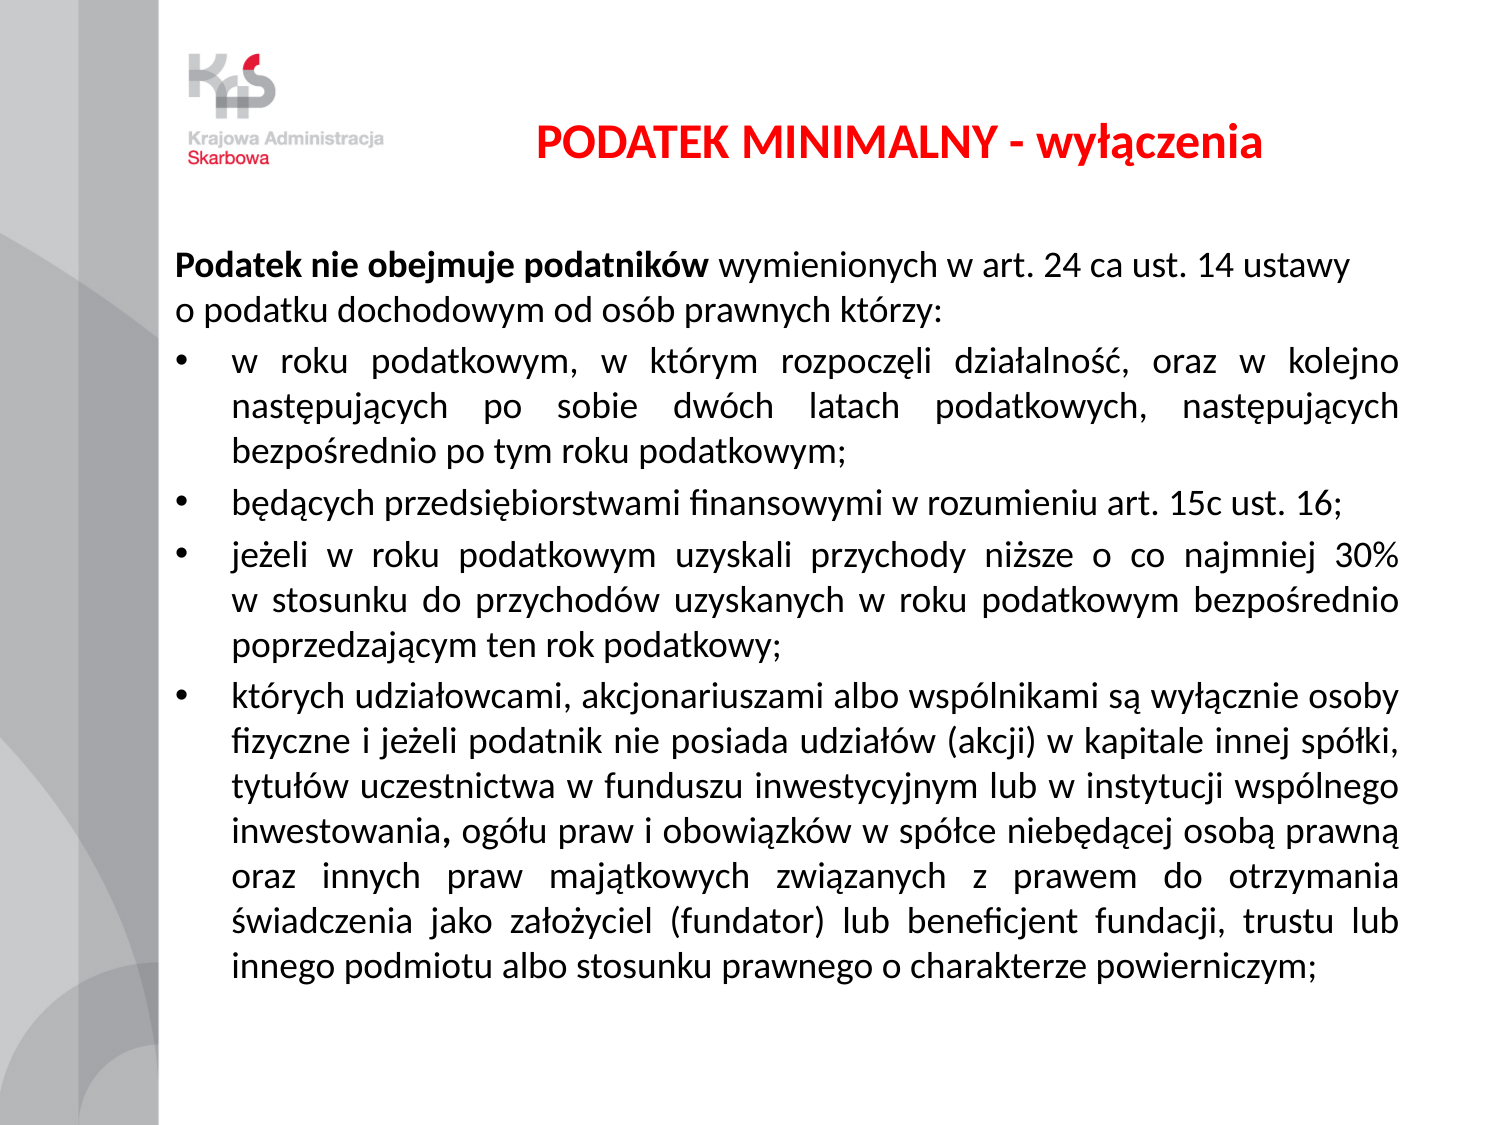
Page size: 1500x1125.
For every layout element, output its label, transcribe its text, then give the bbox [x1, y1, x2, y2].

picture [0, 0, 1500, 1125]
title PODATEK MINIMALNY - wyłączenia [376, 45, 1425, 233]
list Podatek nie obejmuje podatników wymienionych w art. 24 ca ust. 14 ustawy o podatku dochodowym od osób prawnych którzy: w roku podatkowym, w którym rozpoczęli działalność, oraz w kolejno następujących po sobie dwóch latach podatkowych, następujących bezpośrednio po tym roku podatkowym; będących przedsiębiorstwami finansowymi w rozumieniu art. 15c ust. 16; jeżeli w roku podatkowym uzyskali przychody niższe o co najmniej 30% w stosunku do przychodów uzyskanych w roku podatkowym bezpośrednio poprzedzającym ten rok podatkowy; których udziałowcami, akcjonariuszami albo wspólnikami są wyłącznie osoby fizyczne i jeżeli podatnik nie posiada udziałów (akcji) w kapitale innej spółki, tytułów uczestnictwa w funduszu inwestycyjnym lub w instytucji wspólnego inwestowania, ogółu praw i obowiązków w spółce niebędącej osobą prawną oraz innych praw majątkowych związanych z prawem do otrzymania świadczenia jako założyciel (fundator) lub beneficjent fundacji, trustu lub innego podmiotu albo stosunku prawnego o charakterze powierniczym; [160, 232, 1416, 1050]
